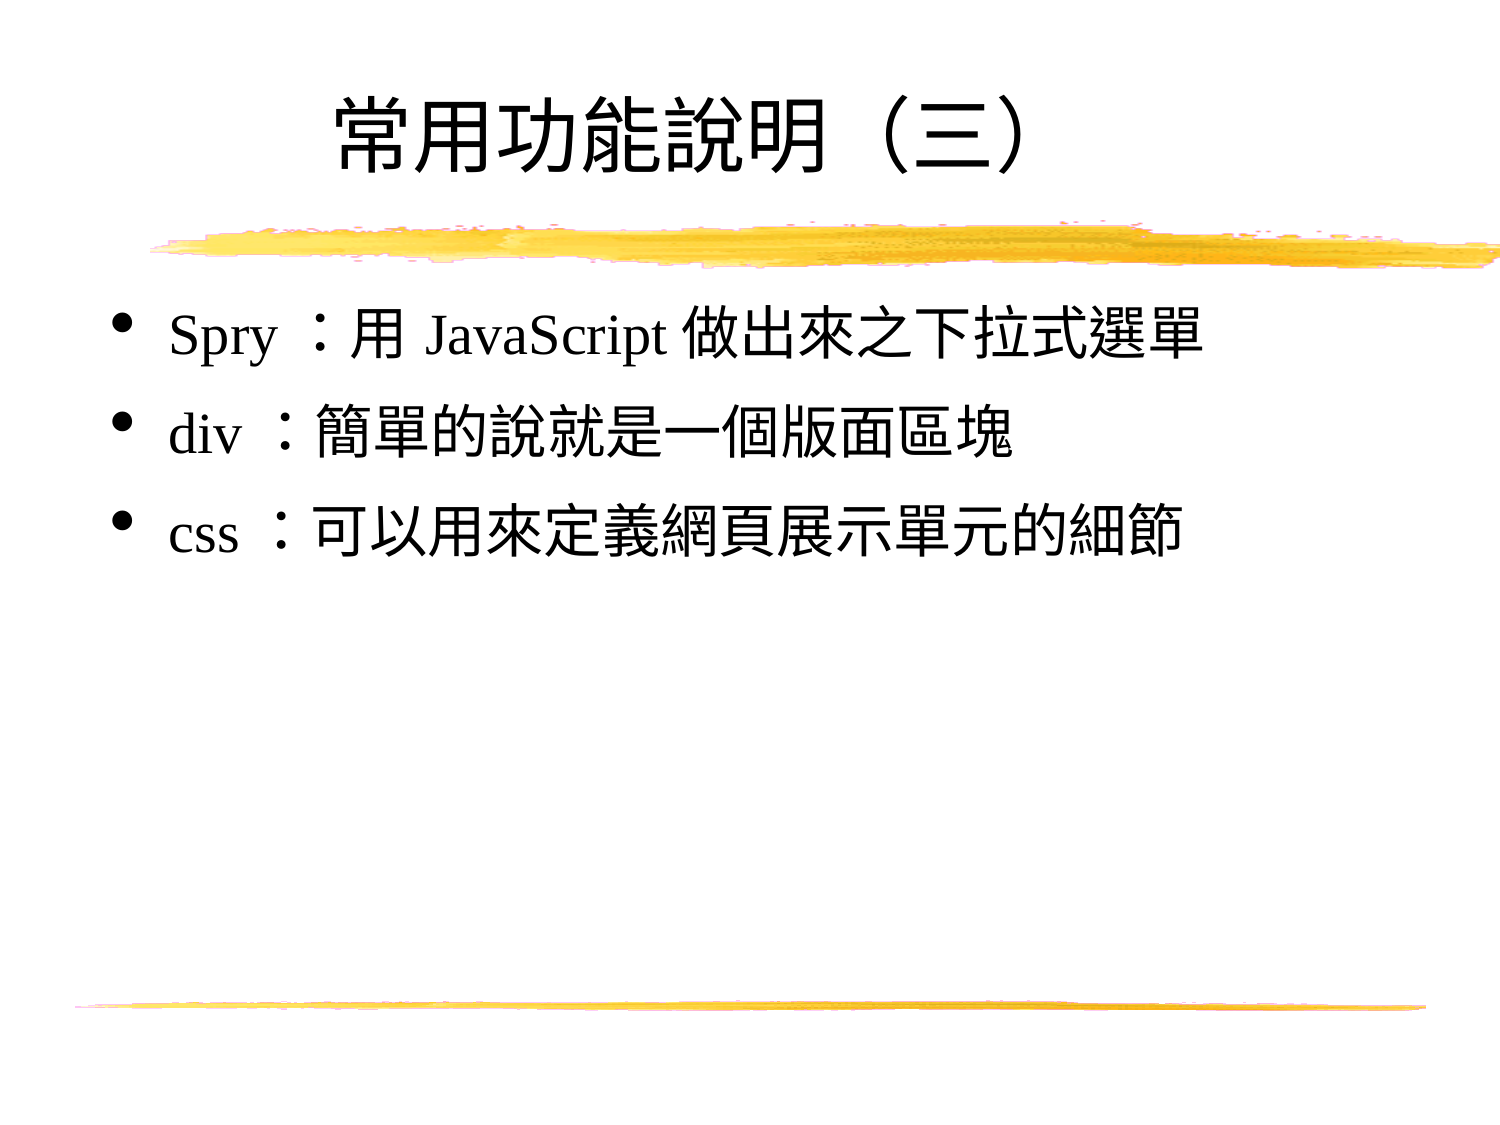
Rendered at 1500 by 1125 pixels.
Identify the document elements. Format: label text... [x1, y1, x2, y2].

picture [150, 215, 1500, 279]
list Spry：用JavaScript做出來之下拉式選單 div：簡單的說就是一個版面區塊 css：可以用來定義網頁展示單元的細節 [112, 287, 1388, 963]
title 常用功能說明（三） [66, 30, 1342, 231]
picture [75, 999, 1426, 1013]
